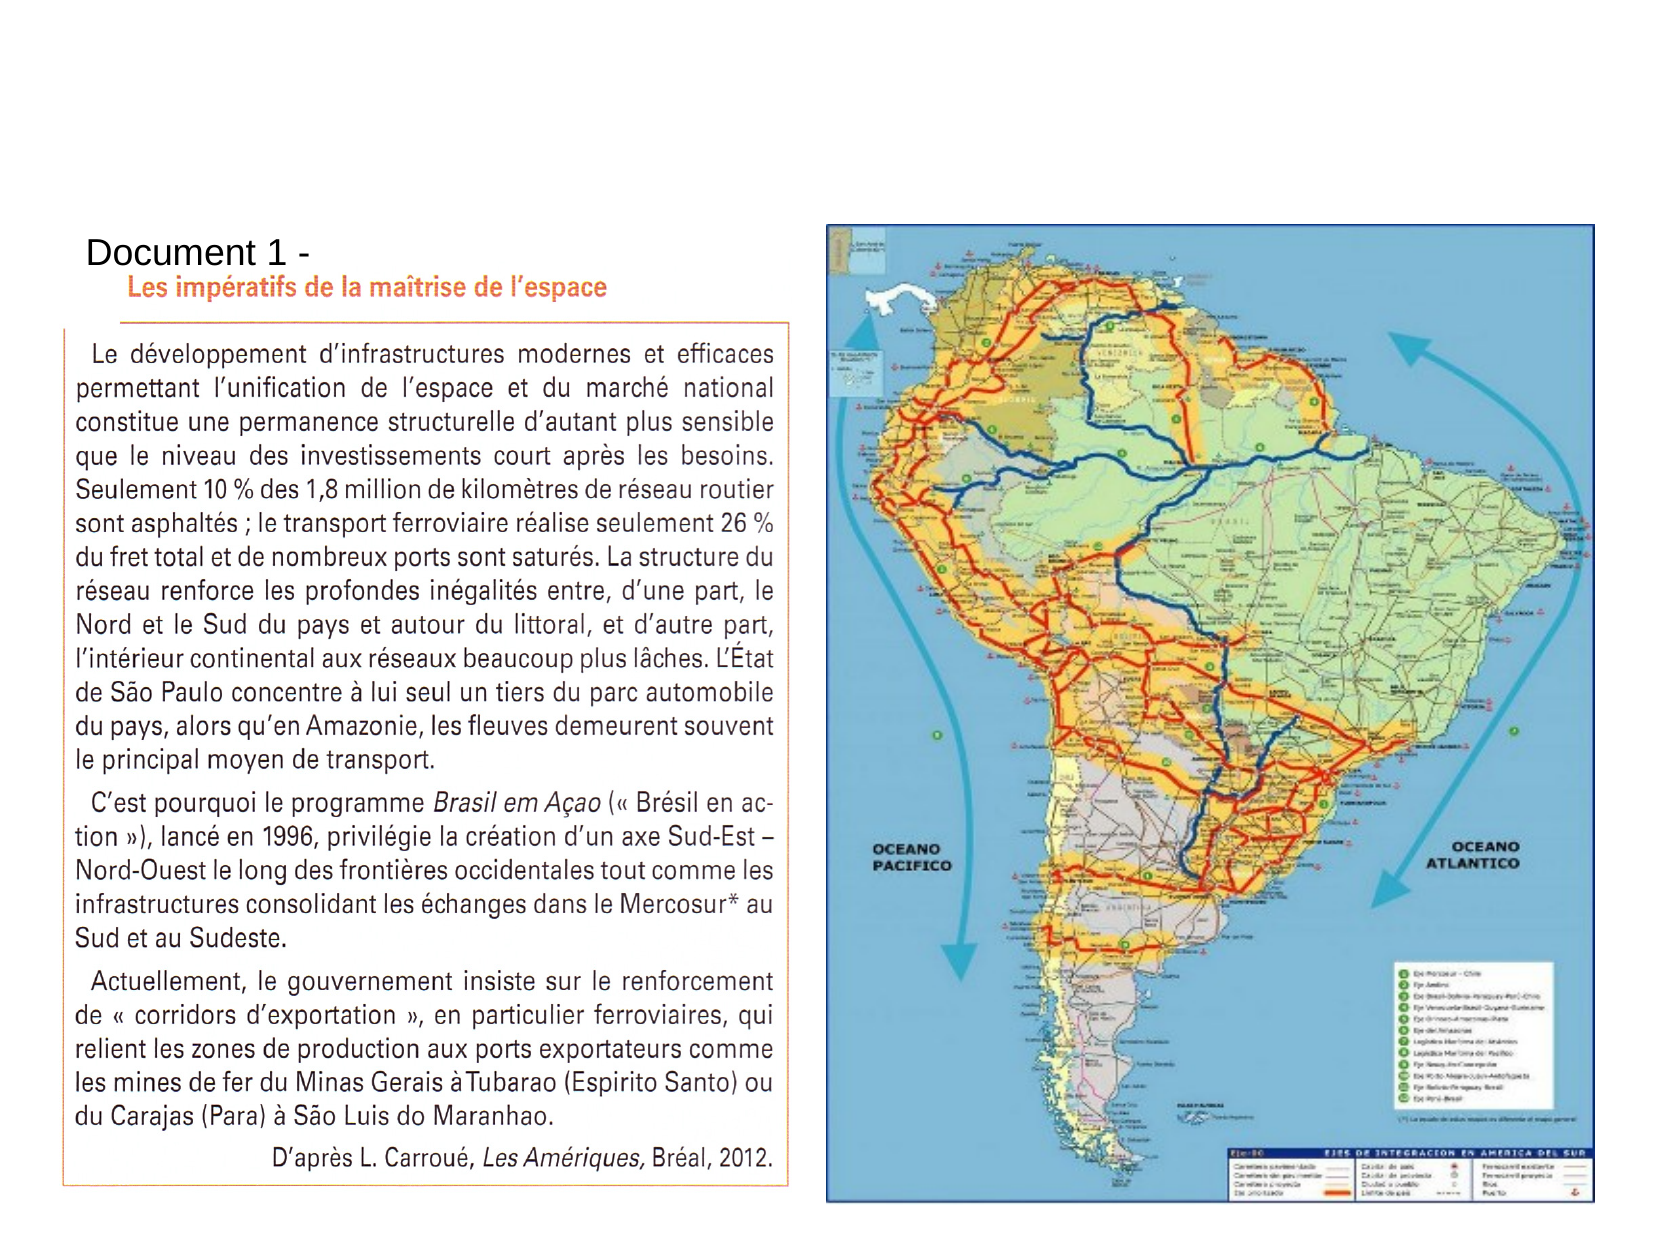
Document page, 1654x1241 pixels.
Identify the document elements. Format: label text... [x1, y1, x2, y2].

picture [826, 224, 1595, 1205]
text_box Document 1 - [70, 224, 336, 282]
picture [59, 259, 792, 1193]
